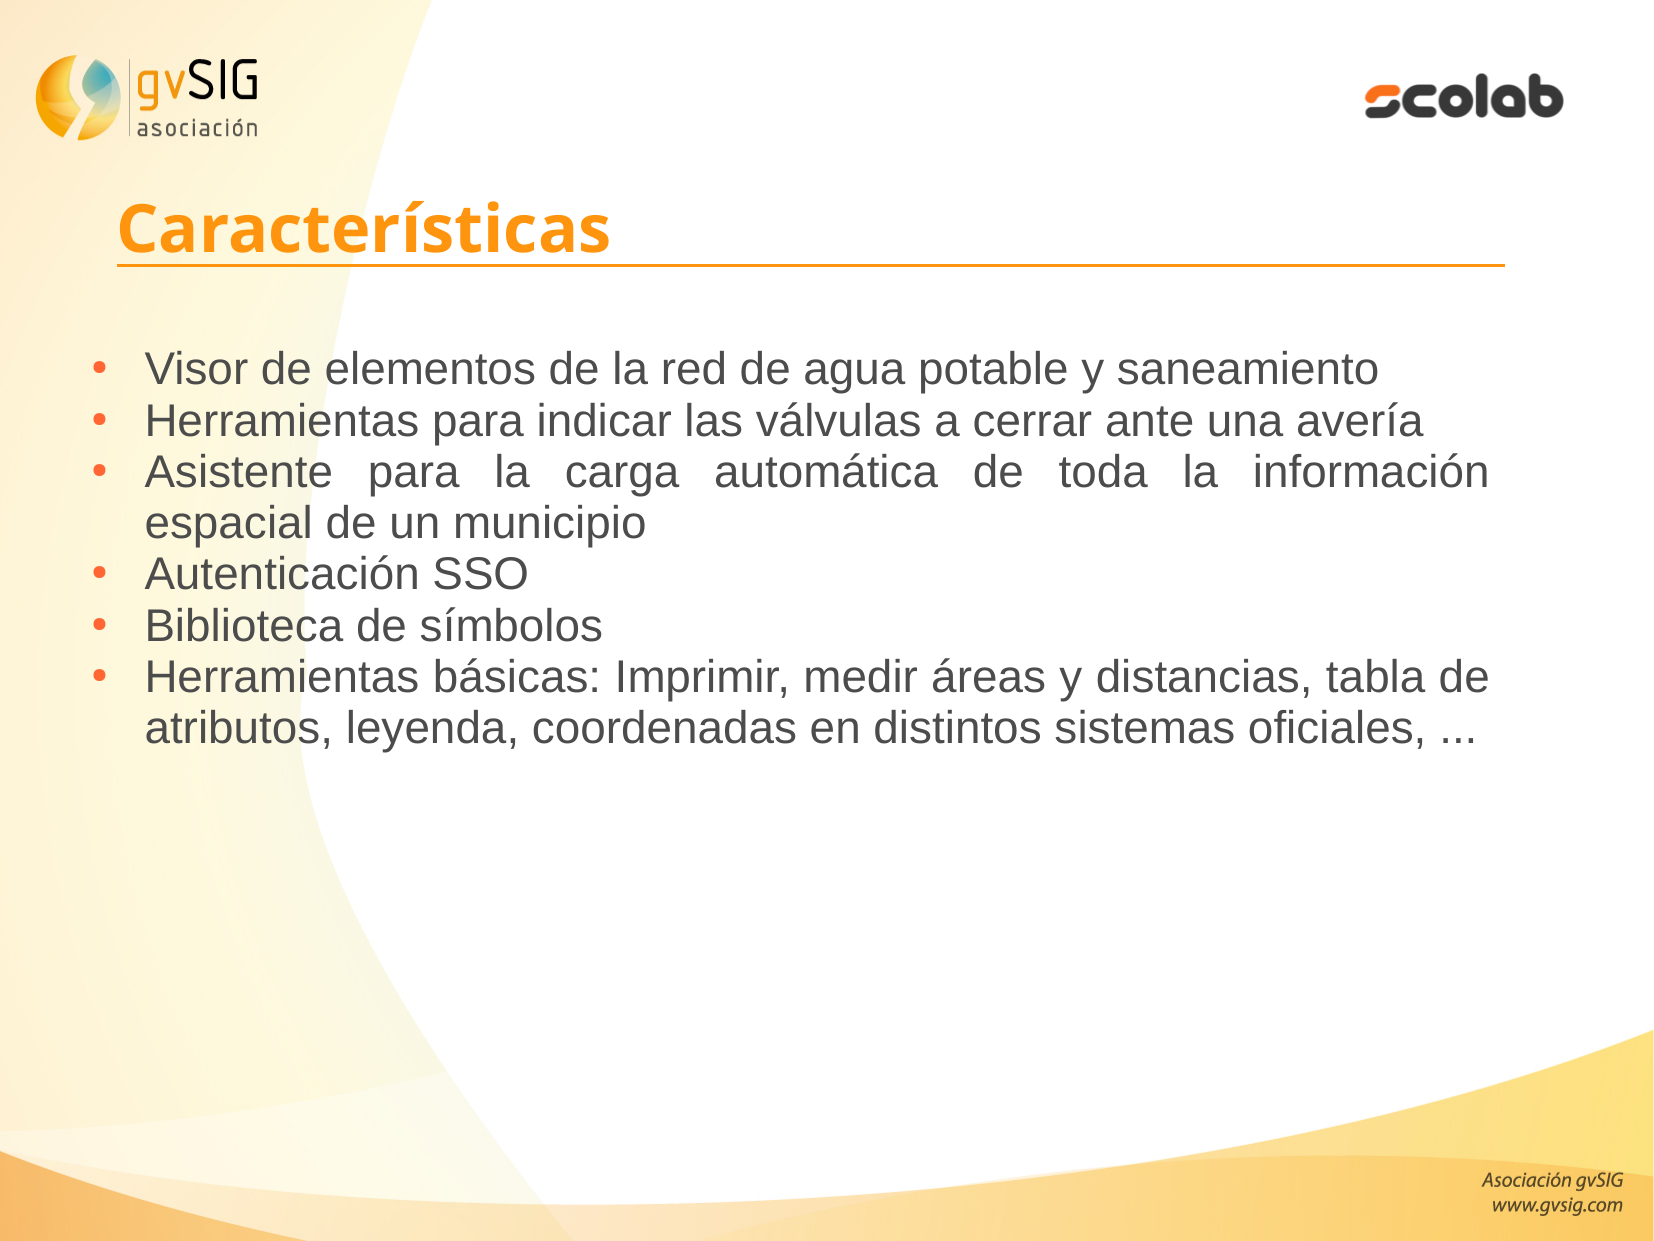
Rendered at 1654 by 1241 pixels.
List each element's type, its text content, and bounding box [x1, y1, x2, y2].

picture [0, 0, 1654, 1241]
text_box Visor de elementos de la red de agua potable y saneamiento Herramientas para indicar las válvulas a cerrar ante una avería Asistente para la carga automática de toda la información espacial de un municipio Autenticación SSO Biblioteca de símbolos Herramientas básicas: Imprimir, medir áreas y distancias, tabla de atributos, leyenda, coordenadas en distintos sistemas oficiales, ... [59, 284, 1506, 1098]
title Características [116, 177, 1605, 276]
